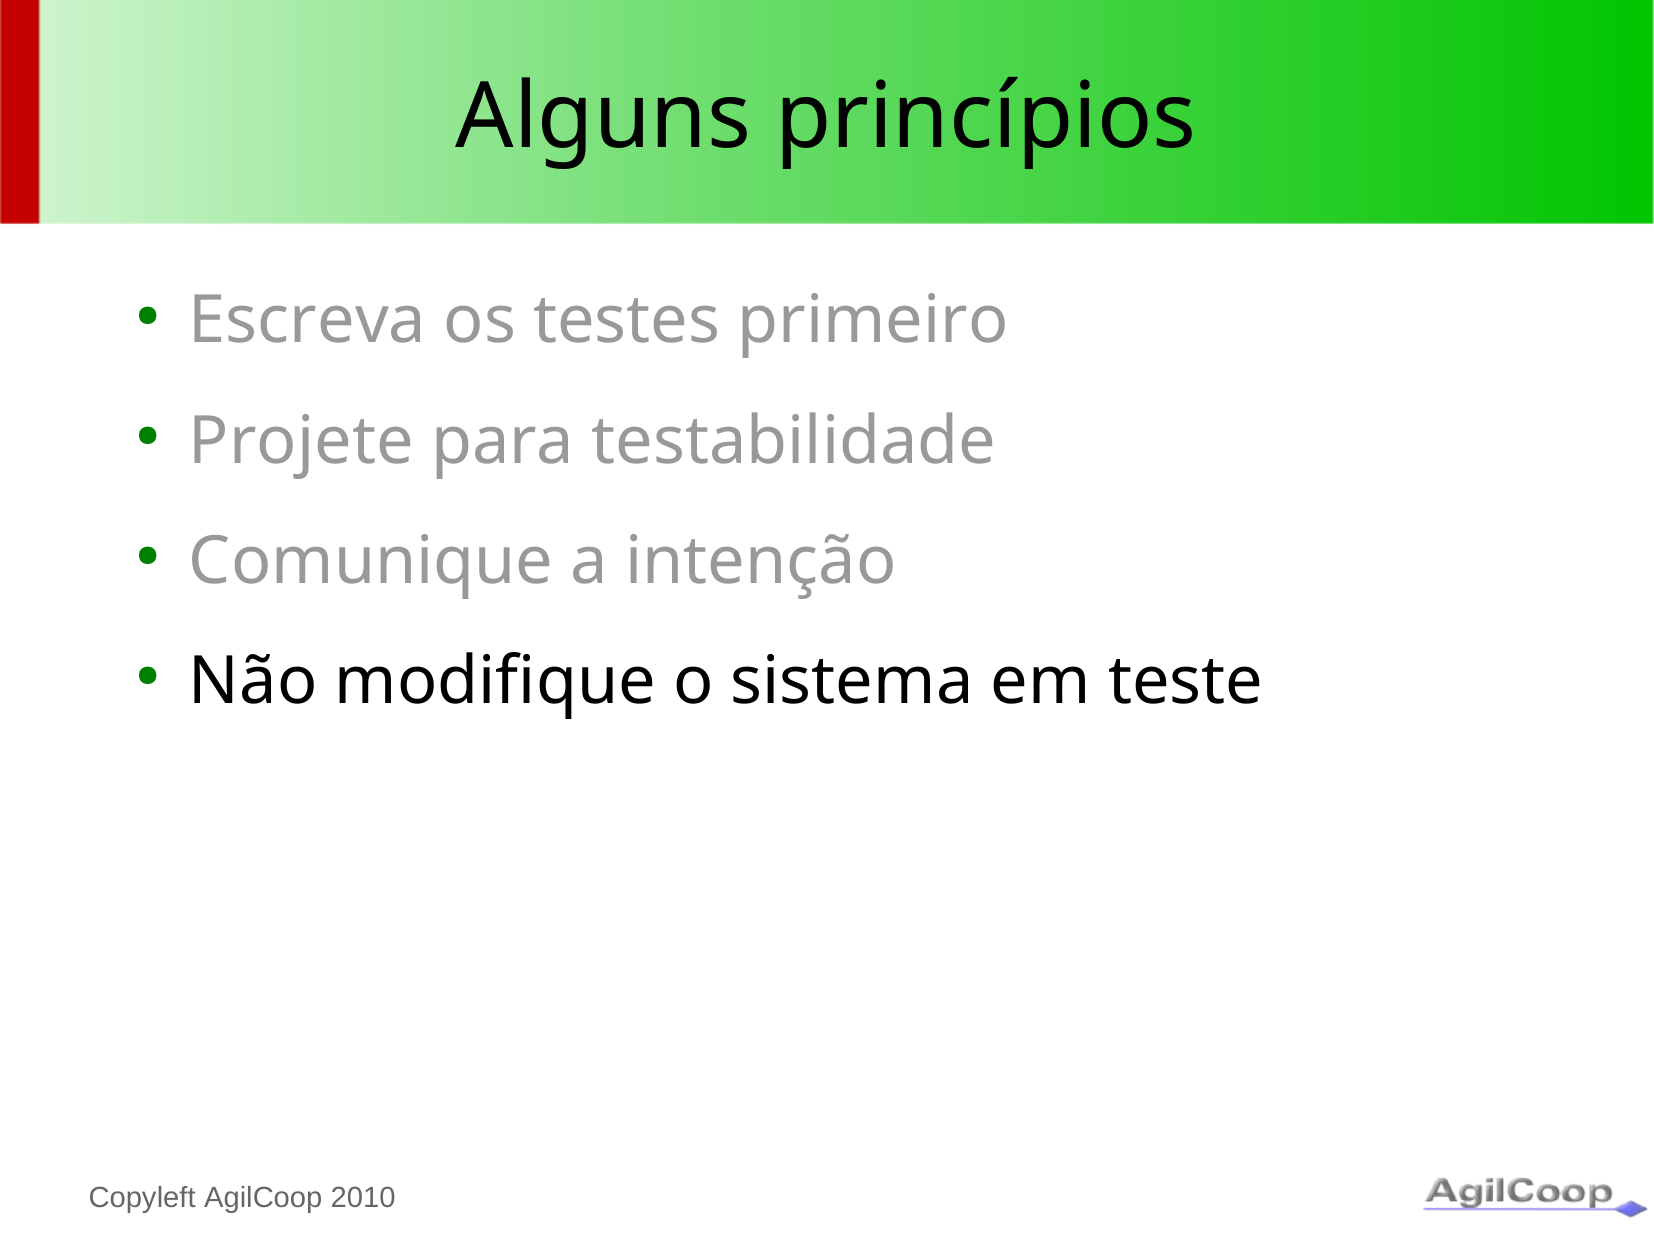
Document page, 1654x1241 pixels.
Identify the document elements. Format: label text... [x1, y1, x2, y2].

list Escreva os testes primeiro Projete para testabilidade Comunique a intenção Não modifique o sistema em teste [118, 271, 1607, 1152]
picture [0, 0, 1654, 1241]
title Alguns princípios [82, 8, 1571, 216]
